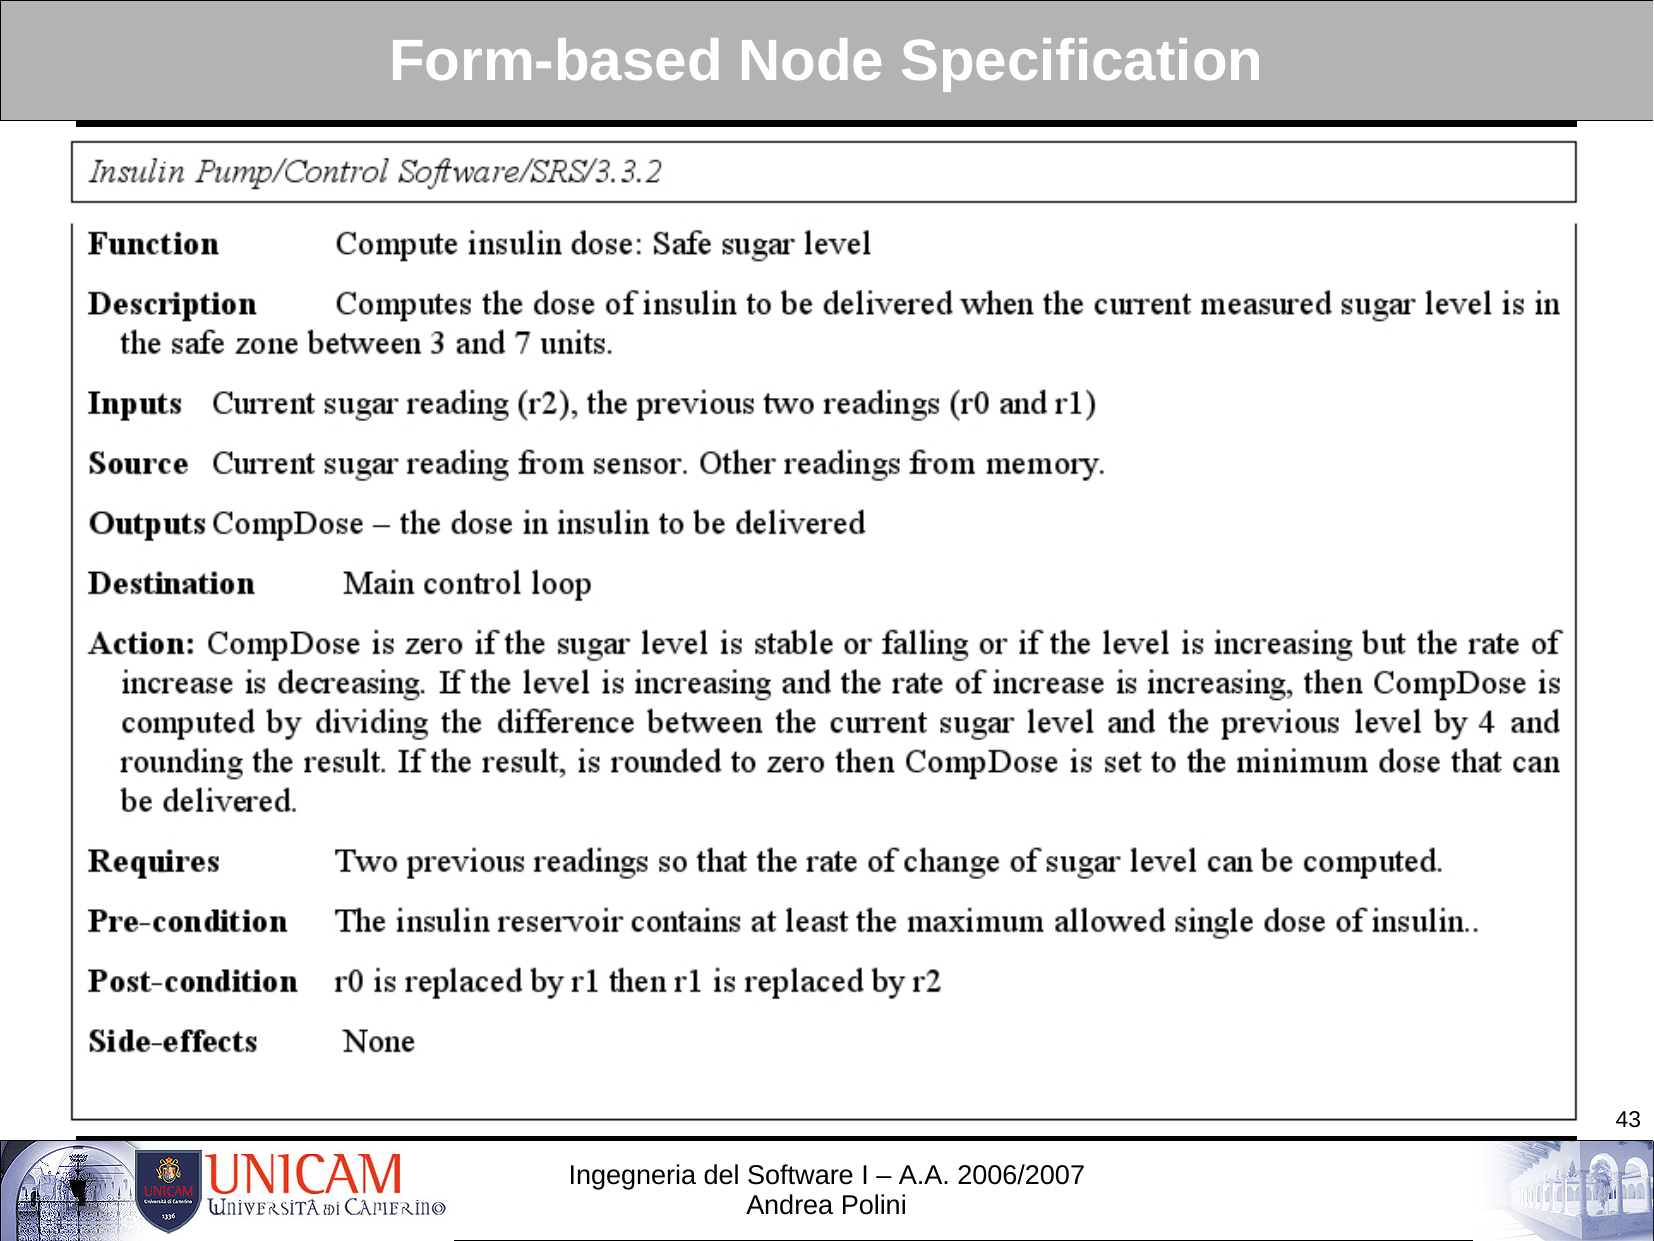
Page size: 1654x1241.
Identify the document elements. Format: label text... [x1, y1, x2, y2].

picture [0, 1141, 454, 1241]
title Form-based Node Specification [0, 0, 1653, 121]
picture [1473, 1141, 1654, 1241]
picture [68, 138, 1584, 1126]
